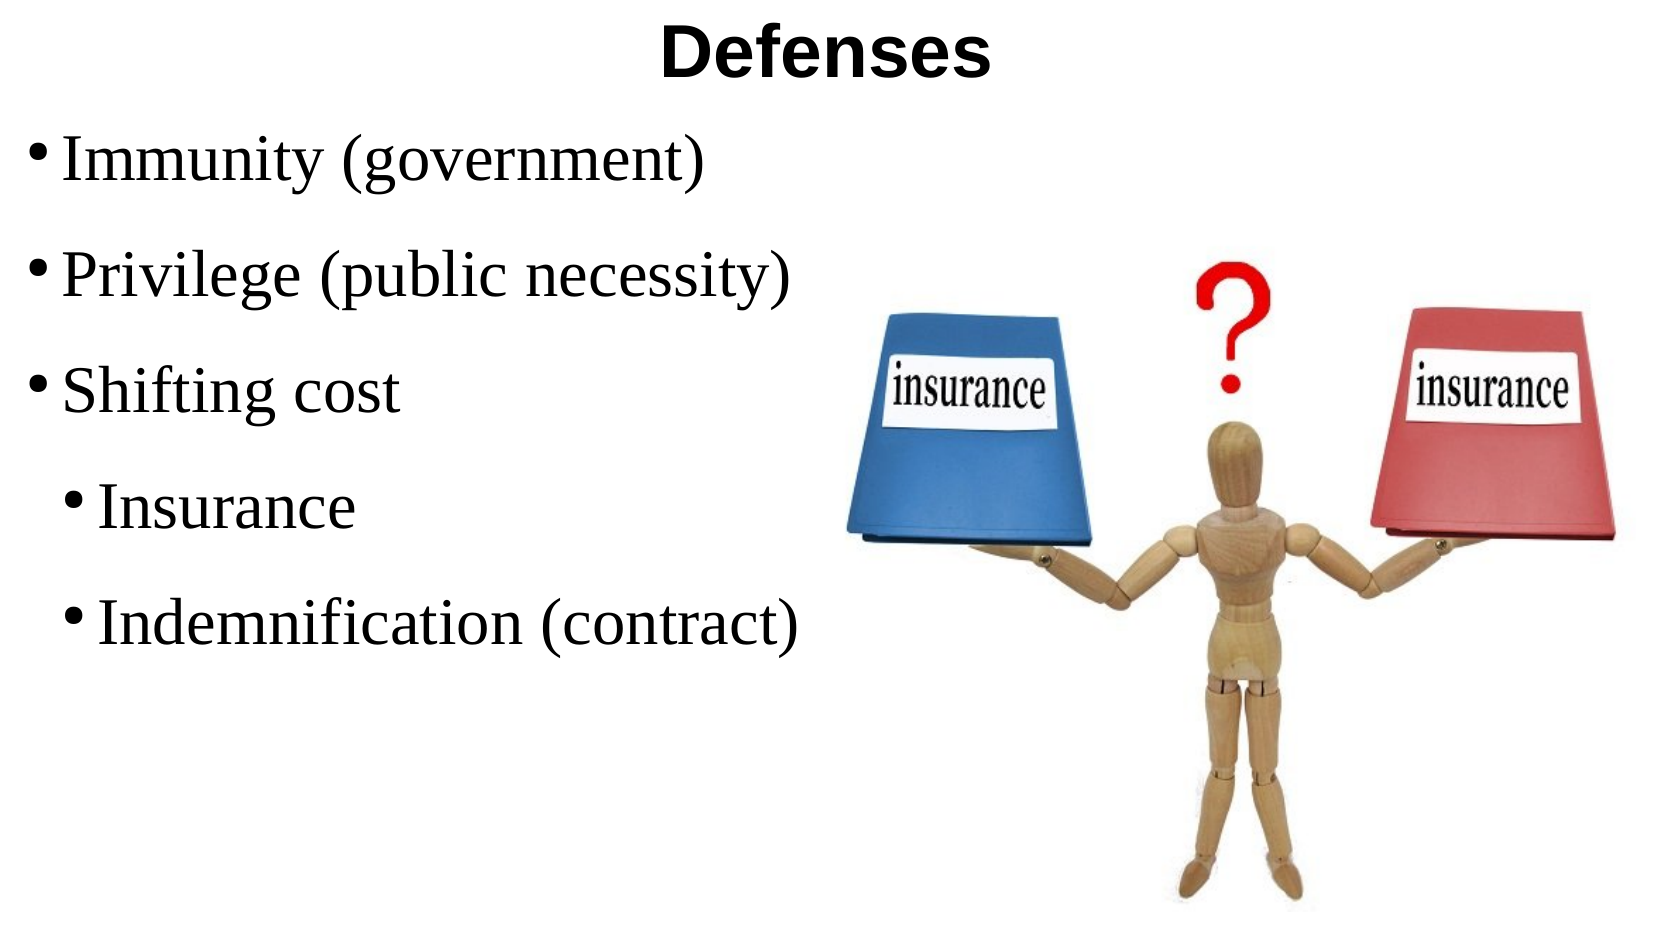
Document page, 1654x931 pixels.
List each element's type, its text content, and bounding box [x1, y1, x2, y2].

text_box Immunity (government) Privilege (public necessity) Shifting cost Insurance Indemnification (contract) [11, 106, 938, 681]
title Defenses [0, 0, 1654, 106]
picture [817, 225, 1637, 912]
